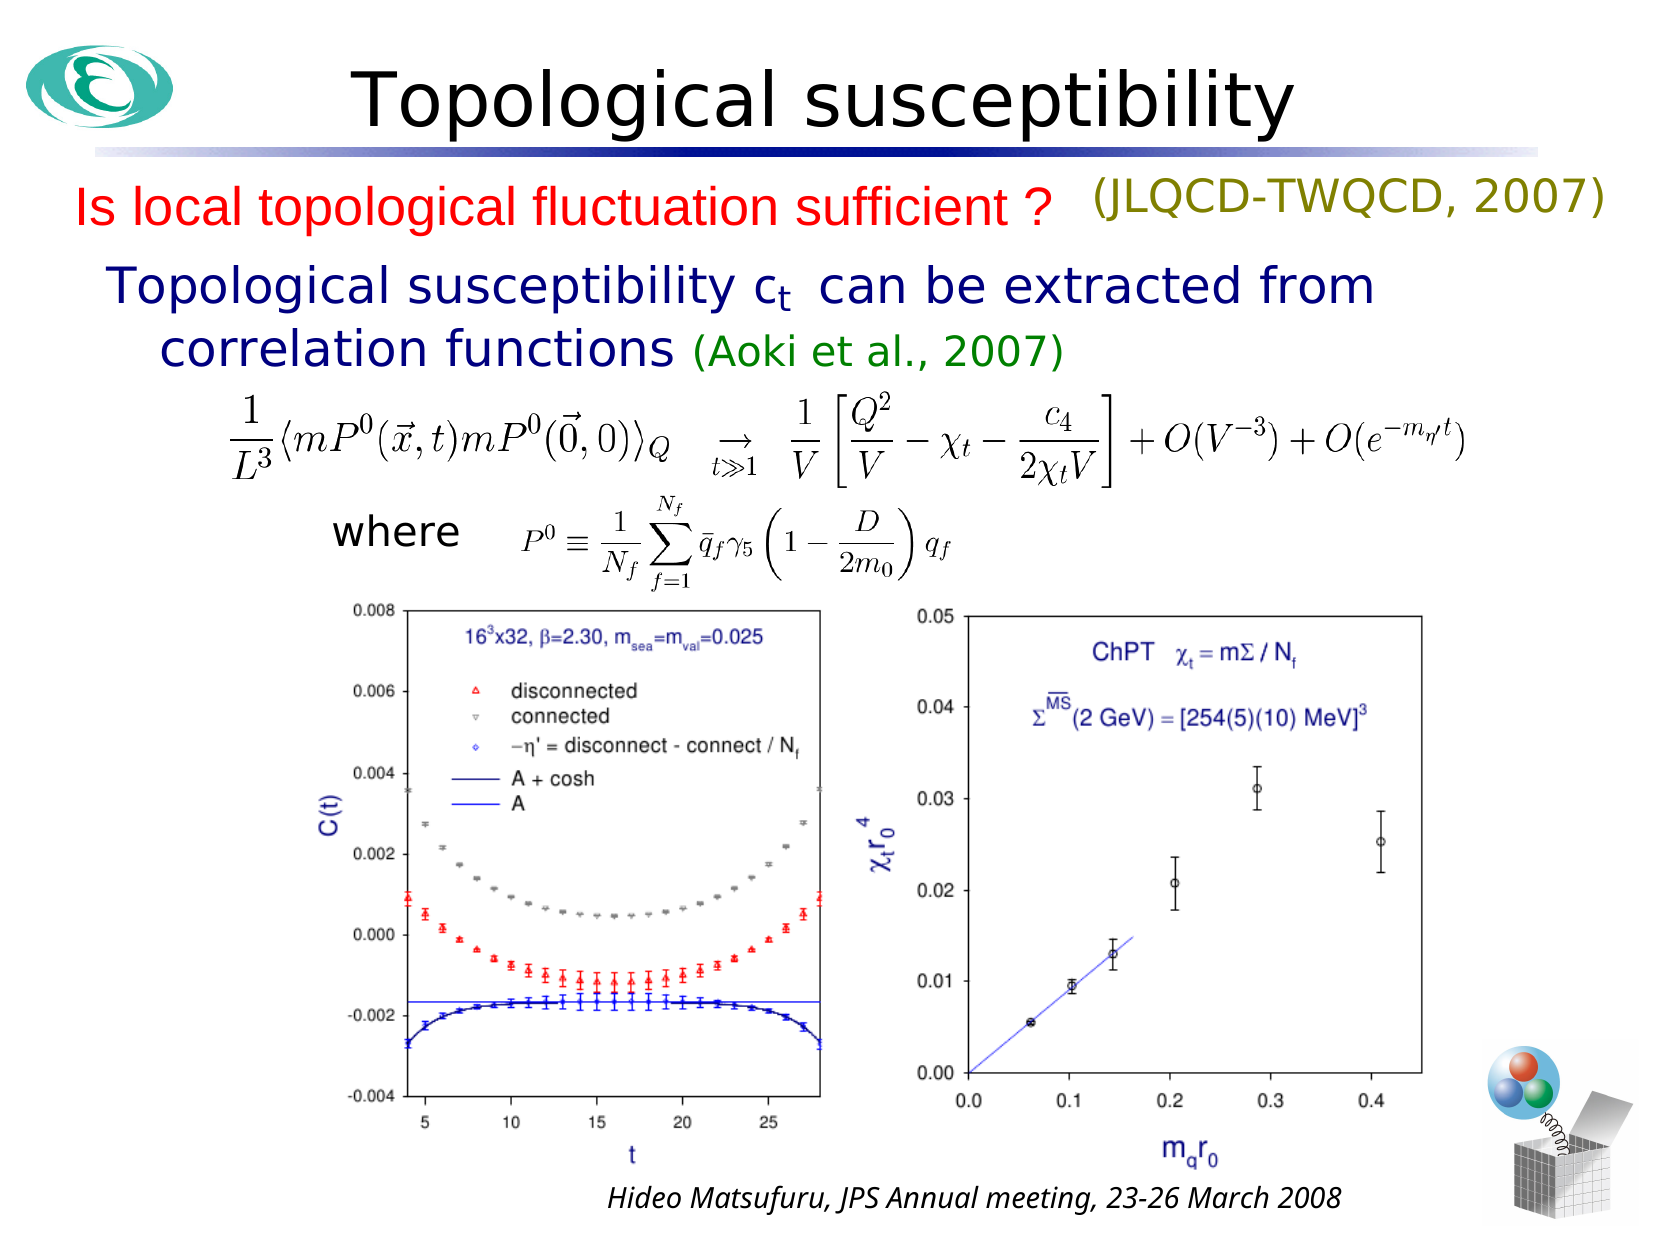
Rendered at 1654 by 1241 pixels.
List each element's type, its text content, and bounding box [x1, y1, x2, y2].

text_box Is local topological fluctuation sufficient ? [74, 176, 1056, 244]
list Topological susceptibility ct can be extracted from correlation functions (Aoki et al., 2007) [88, 250, 1541, 383]
picture [711, 391, 1464, 488]
picture [1482, 1039, 1639, 1226]
text_box (JLQCD-TWQCD, 2007) [1091, 170, 1608, 224]
picture [230, 394, 669, 479]
text_box where [331, 508, 462, 557]
picture [521, 495, 951, 592]
title Topological susceptibility [201, 47, 1450, 154]
picture [305, 595, 1439, 1181]
picture [95, 147, 1538, 157]
picture [20, 37, 179, 136]
